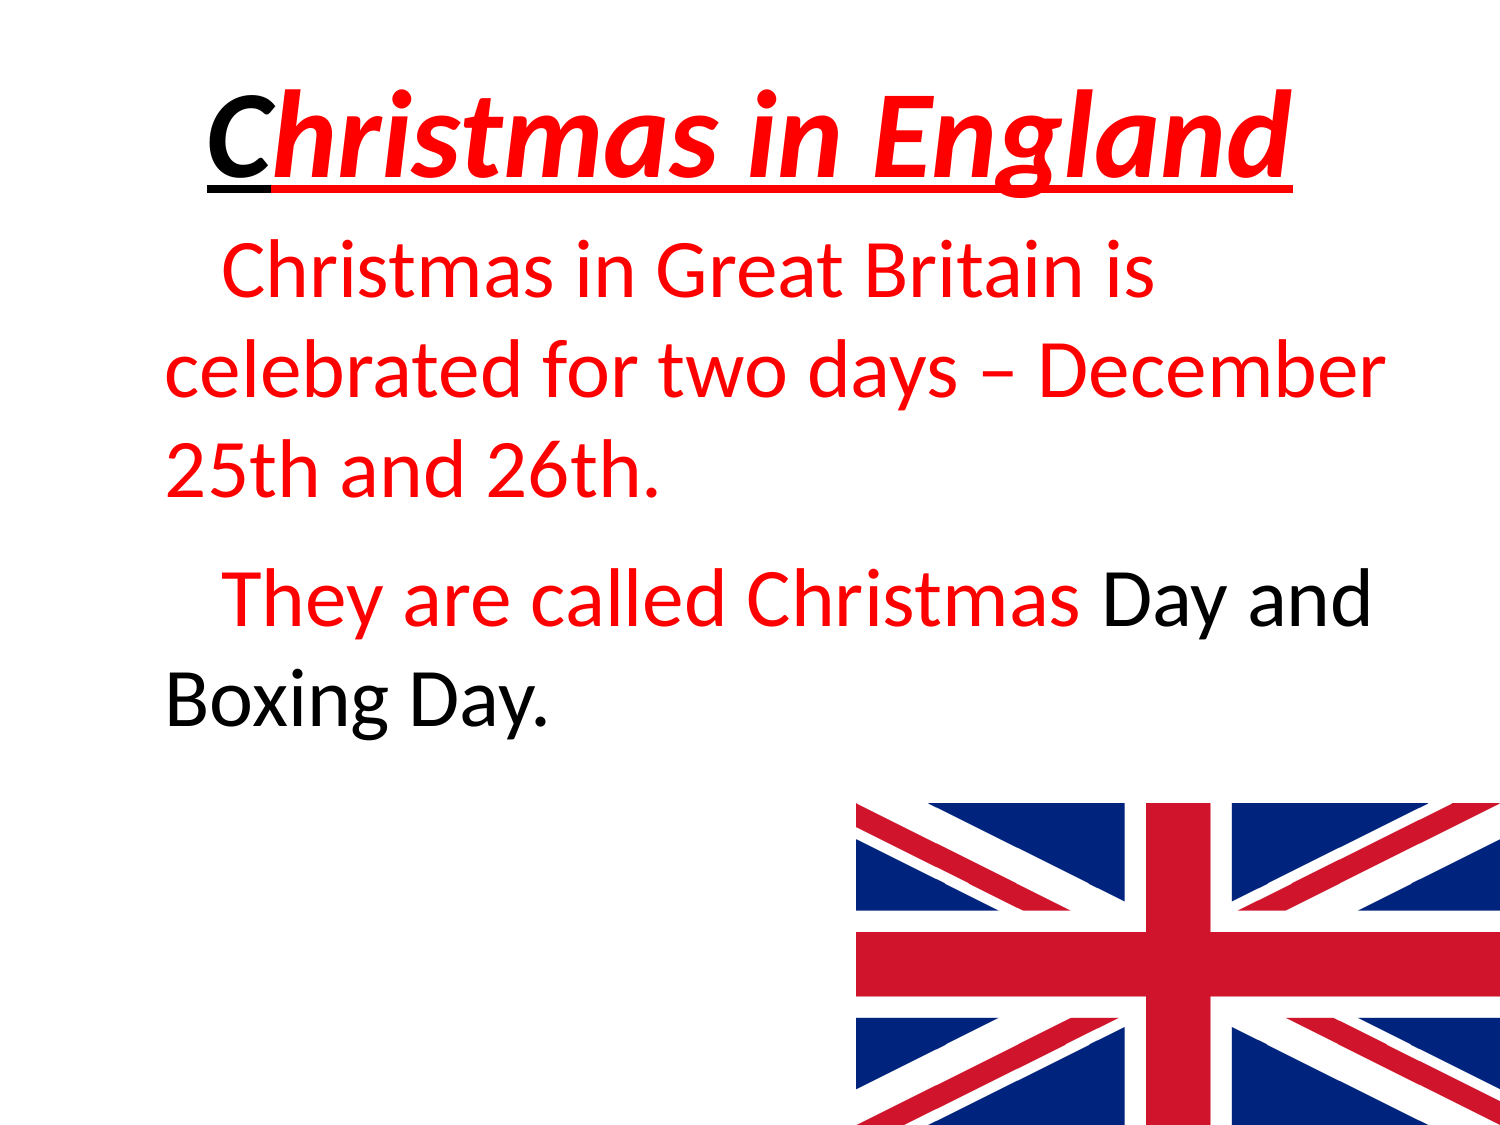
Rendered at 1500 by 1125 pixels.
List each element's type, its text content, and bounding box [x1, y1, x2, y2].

title Christmas in England [75, 45, 1425, 233]
picture [856, 803, 1500, 1125]
list Christmas in Great Britain is celebrated for two days – December 25th and 26th. They are called Christmas Day and Boxing Day. [150, 206, 1500, 950]
